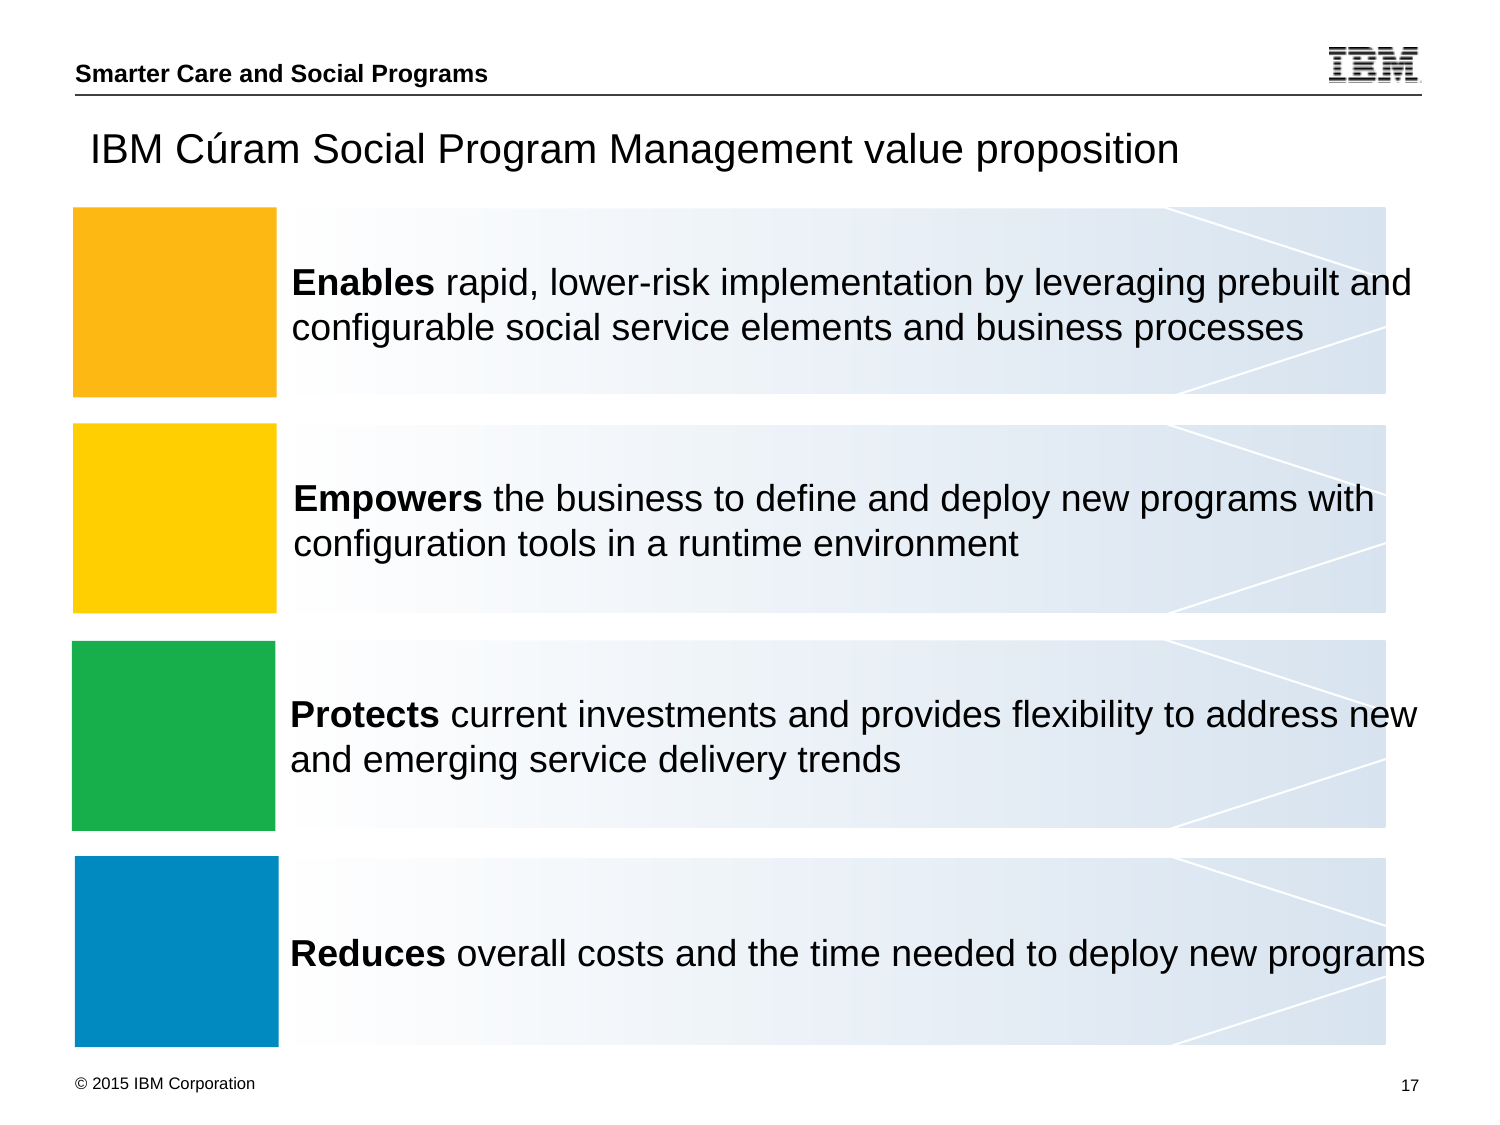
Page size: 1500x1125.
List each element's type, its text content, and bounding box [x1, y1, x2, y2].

text_box Reduces overall costs and the time needed to deploy new programs [275, 855, 1465, 1048]
text_box [1177, 977, 1386, 1045]
text_box [1173, 425, 1386, 494]
text_box [73, 207, 277, 398]
text_box [1183, 328, 1386, 394]
text_box [73, 423, 278, 614]
text_box [71, 640, 276, 831]
text_box [1176, 760, 1386, 828]
text_box [1174, 544, 1386, 613]
text_box Empowers the business to define and deploy new programs with configuration tools in a runtime environment [278, 423, 1460, 615]
text_box [1170, 640, 1386, 709]
text_box [1167, 207, 1386, 276]
text_box Protects current investments and provides flexibility to address new and emerging service delivery trends [275, 639, 1460, 831]
text_box [1179, 858, 1386, 925]
text_box Enables rapid, lower-risk implementation by leveraging prebuilt and configurable social service elements and business processes [276, 207, 1460, 399]
text_box [74, 856, 279, 1048]
title IBM Cúram Social Program Management value proposition [75, 114, 1500, 189]
